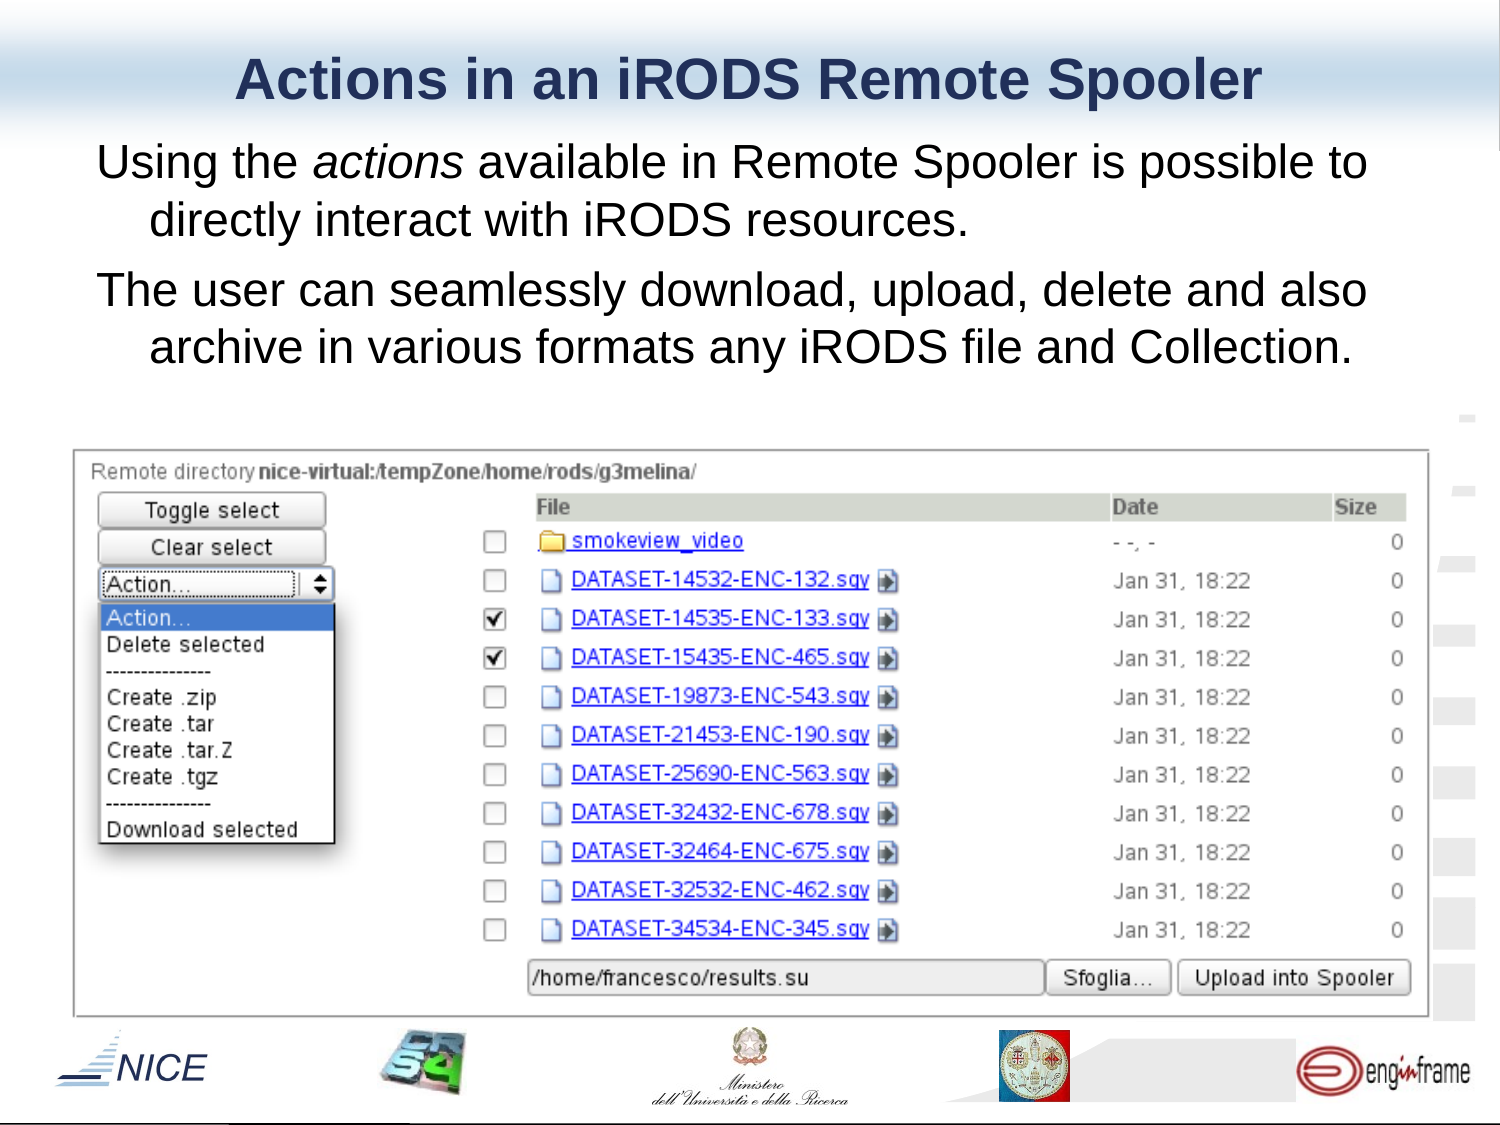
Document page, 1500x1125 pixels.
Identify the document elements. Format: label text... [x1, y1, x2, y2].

picture [0, 0, 1500, 153]
picture [1296, 1035, 1477, 1104]
picture [999, 1092, 1011, 1102]
picture [999, 1030, 1070, 1102]
picture [652, 1027, 848, 1105]
text_box Using the actions available in Remote Spooler is possible to directly interact with iRODS resources. The user can seamlessly download, upload, delete and also archive in various formats any iRODS file and Collection. [81, 123, 1419, 443]
picture [68, 446, 1433, 1021]
text_box Actions in an iRODS Remote Spooler [1, 1, 1499, 152]
picture [377, 1028, 467, 1096]
